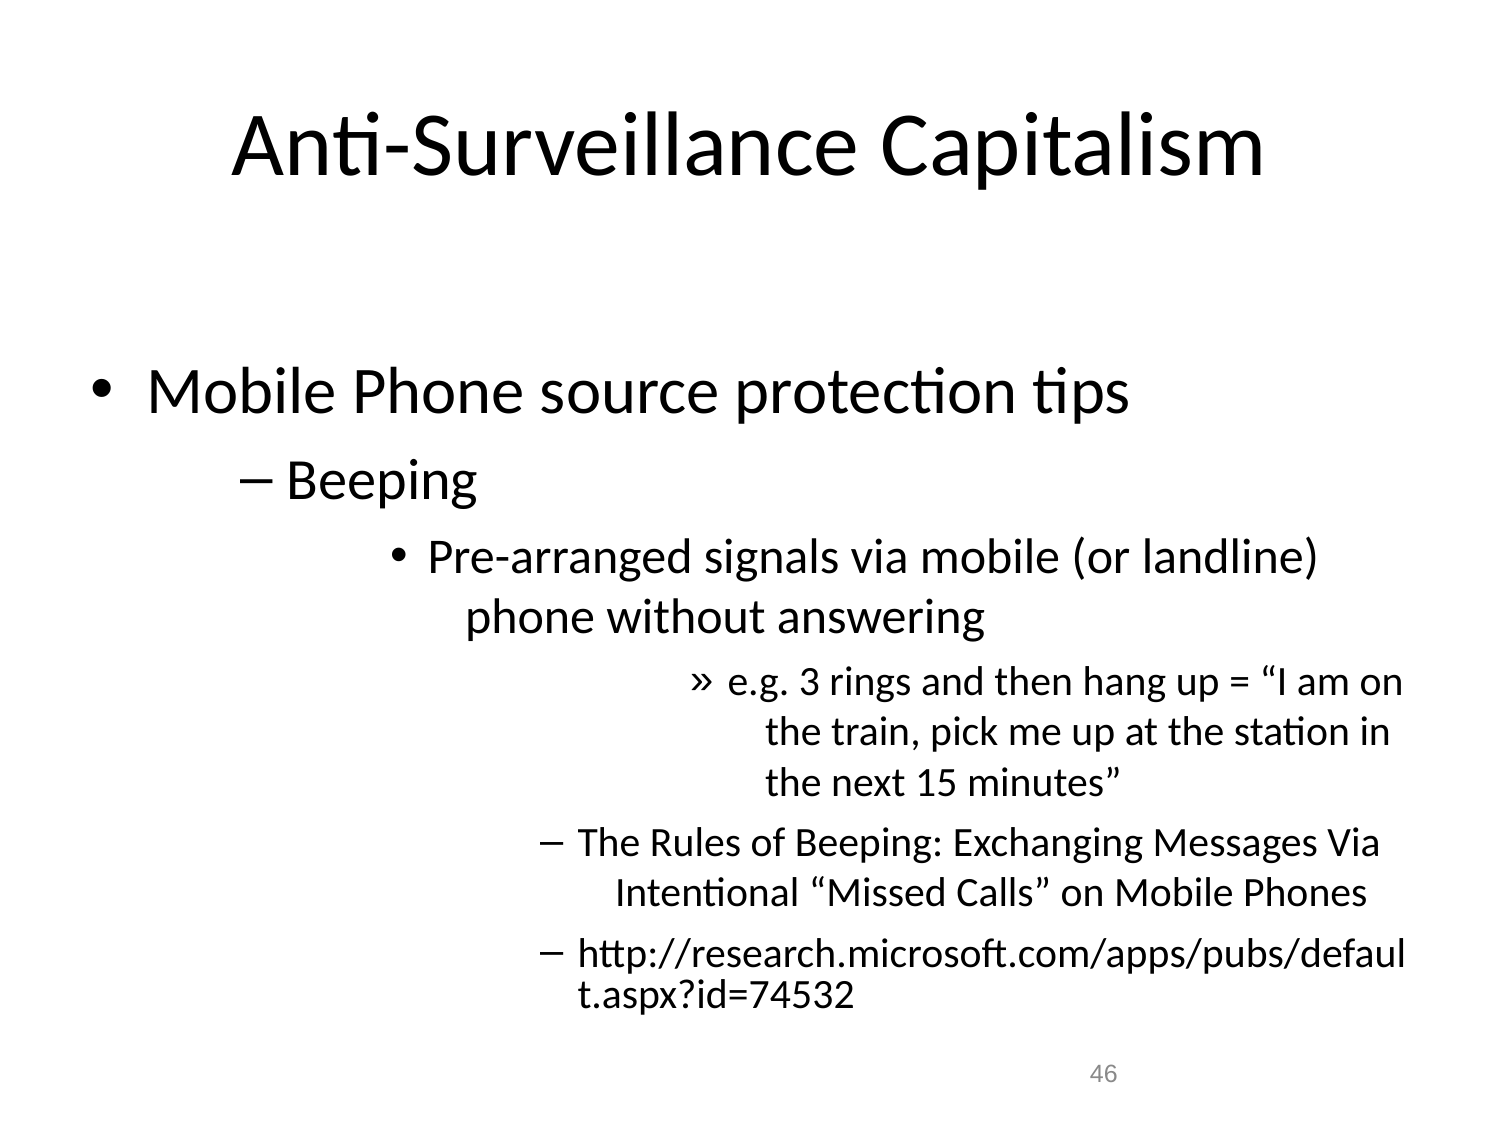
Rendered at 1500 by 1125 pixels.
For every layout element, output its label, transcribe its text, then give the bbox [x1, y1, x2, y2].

list Mobile Phone source protection tips Beeping Pre-arranged signals via mobile (or landline) phone without answering e.g. 3 rings and then hang up = “I am on the train, pick me up at the station in the next 15 minutes” The Rules of Beeping: Exchanging Messages Via Intentional “Missed Calls” on Mobile Phones http://research.microsoft.com/apps/pubs/default.aspx?id=74532 [75, 262, 1426, 1005]
text_box 31 [1074, 1042, 1426, 1103]
title Anti-Surveillance Capitalism [75, 45, 1426, 233]
